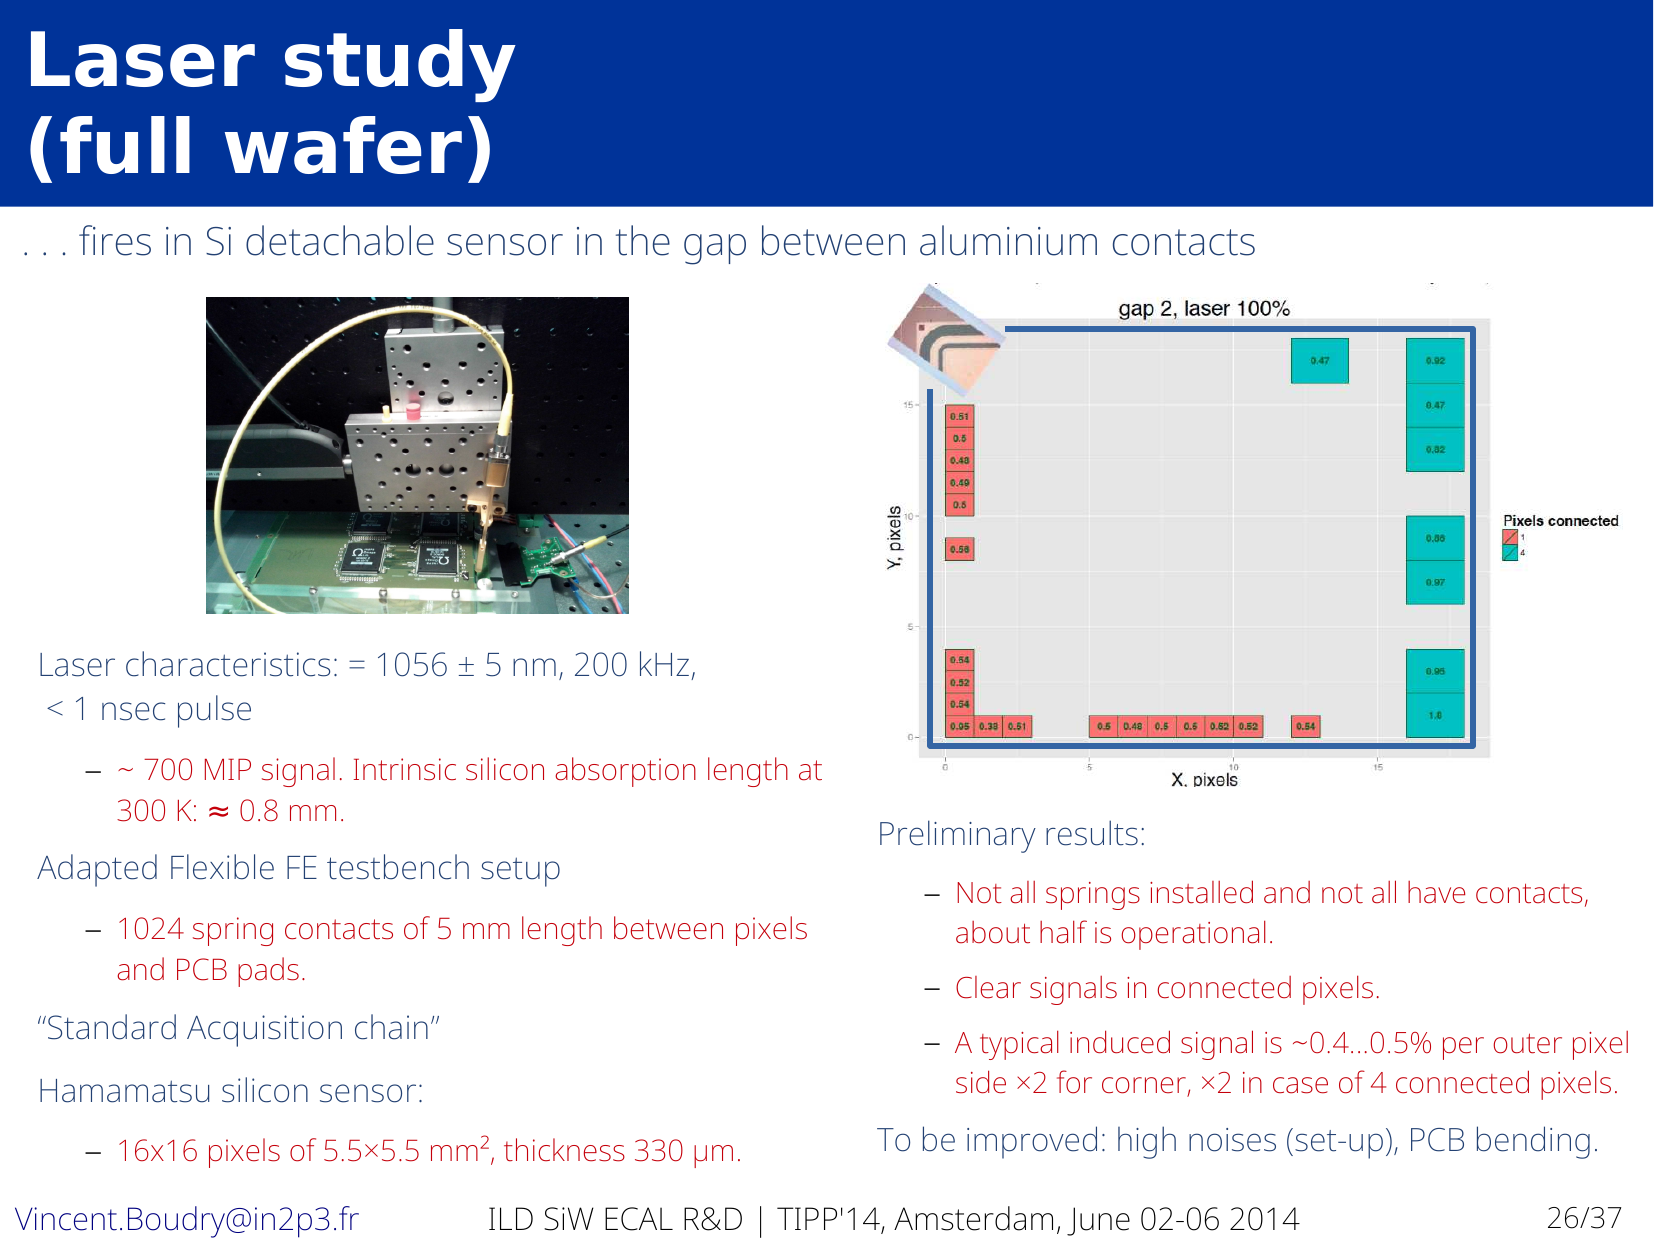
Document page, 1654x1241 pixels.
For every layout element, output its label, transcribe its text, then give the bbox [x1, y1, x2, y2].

list . . . fires in Si detachable sensor in the gap between aluminium contacts [21, 213, 1312, 276]
picture [206, 297, 629, 614]
picture [871, 283, 1623, 787]
list Preliminary results: Not all springs installed and not all have contacts, about half is operational. Clear signals in connected pixels. A typical induced signal is ∼0.4...0.5% per outer pixel side ×2 for corner, ×2 in case of 4 connected pixels. To be improved: high noises (set-up), PCB bending. [877, 810, 1645, 1180]
title Laser study (full wafer) [24, 16, 1635, 192]
list Laser characteristics: = 1056 ± 5 nm, 200 kHz, < 1 nsec pulse ∼ 700 MIP signal. Intrinsic silicon absorption length at 300 K: ≈ 0.8 mm. Adapted Flexible FE testbench setup 1024 spring contacts of 5 mm length between pixels and PCB pads. “Standard Acquisition chain” Hamamatsu silicon sensor: 16x16 pixels of 5.5×5.5 mm², thickness 330 μm. [37, 641, 856, 1172]
